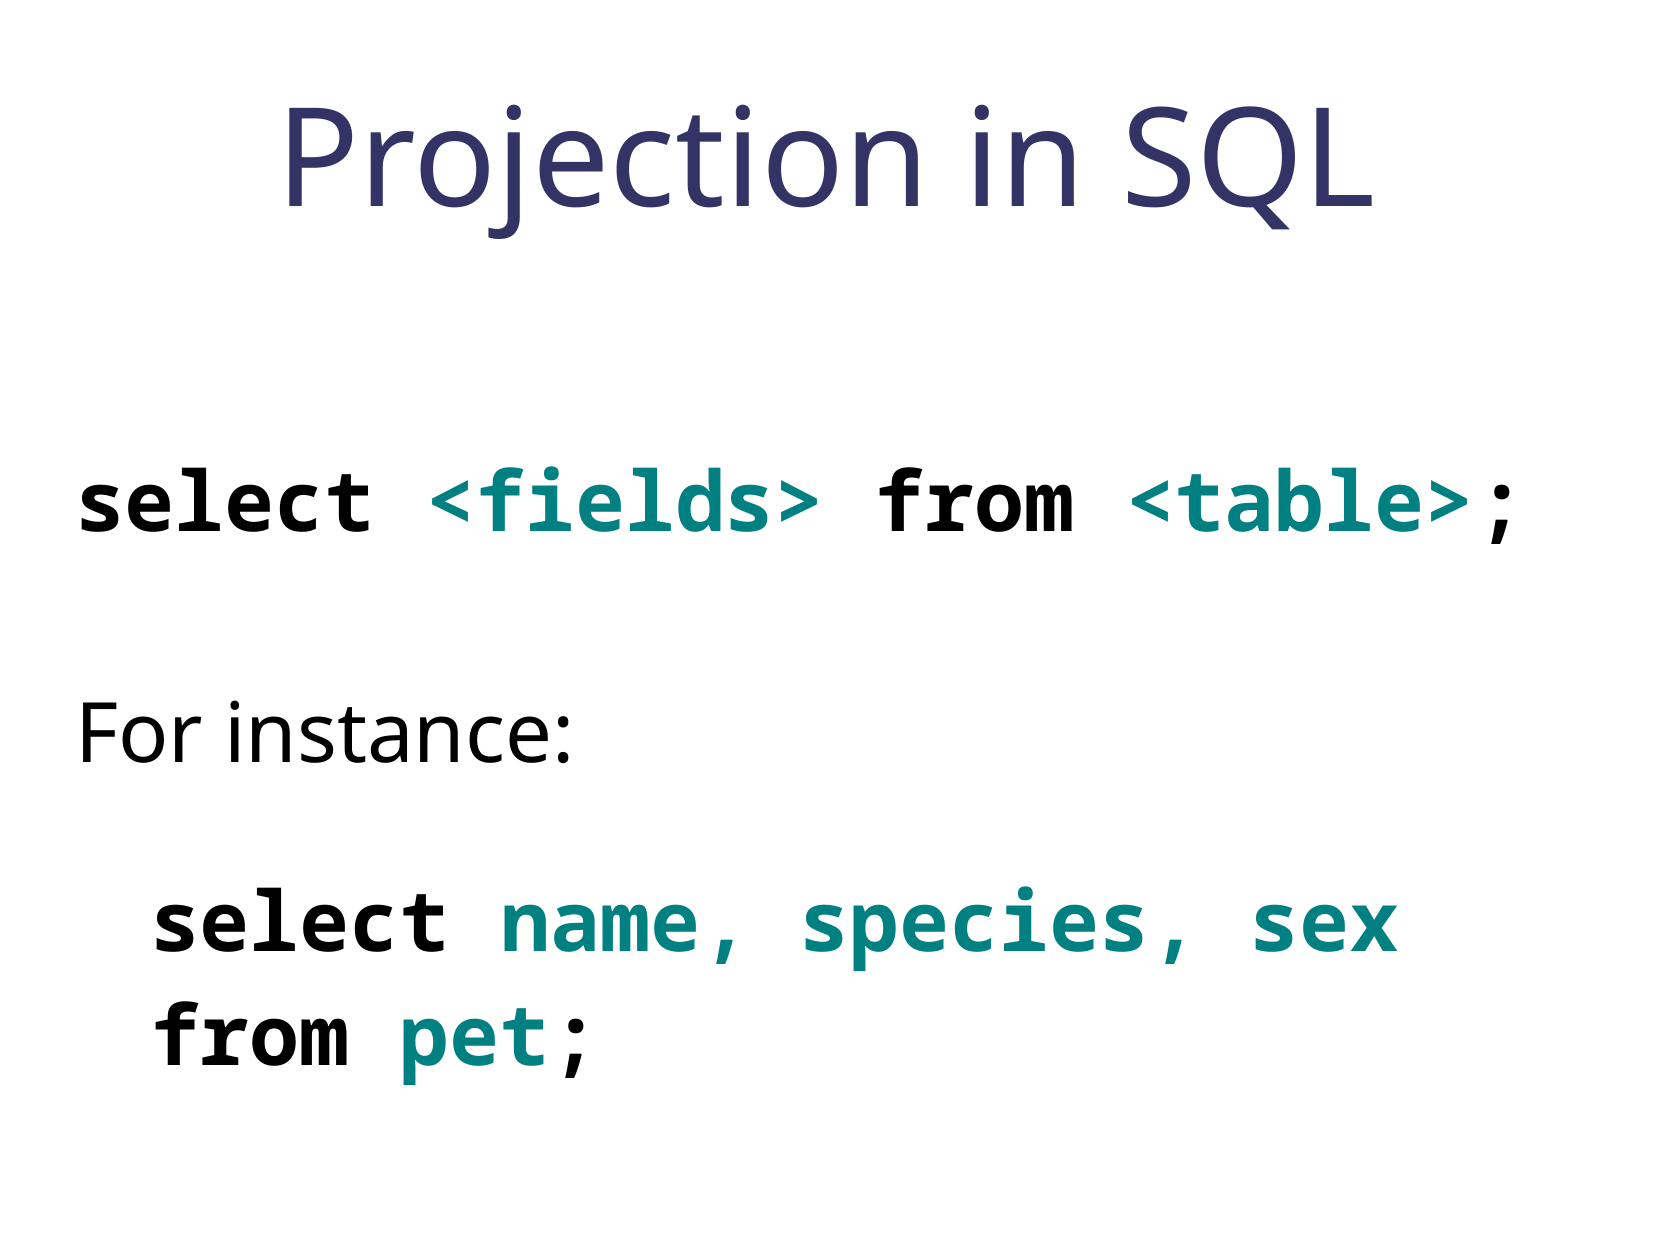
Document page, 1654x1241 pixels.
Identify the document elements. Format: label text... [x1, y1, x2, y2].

subtitle select <fields> from <table>; [75, 442, 1560, 602]
title Projection in SQL [82, 56, 1571, 250]
text_box For instance: [75, 673, 1654, 863]
text_box select name, species, sex from pet; [150, 863, 1560, 1055]
